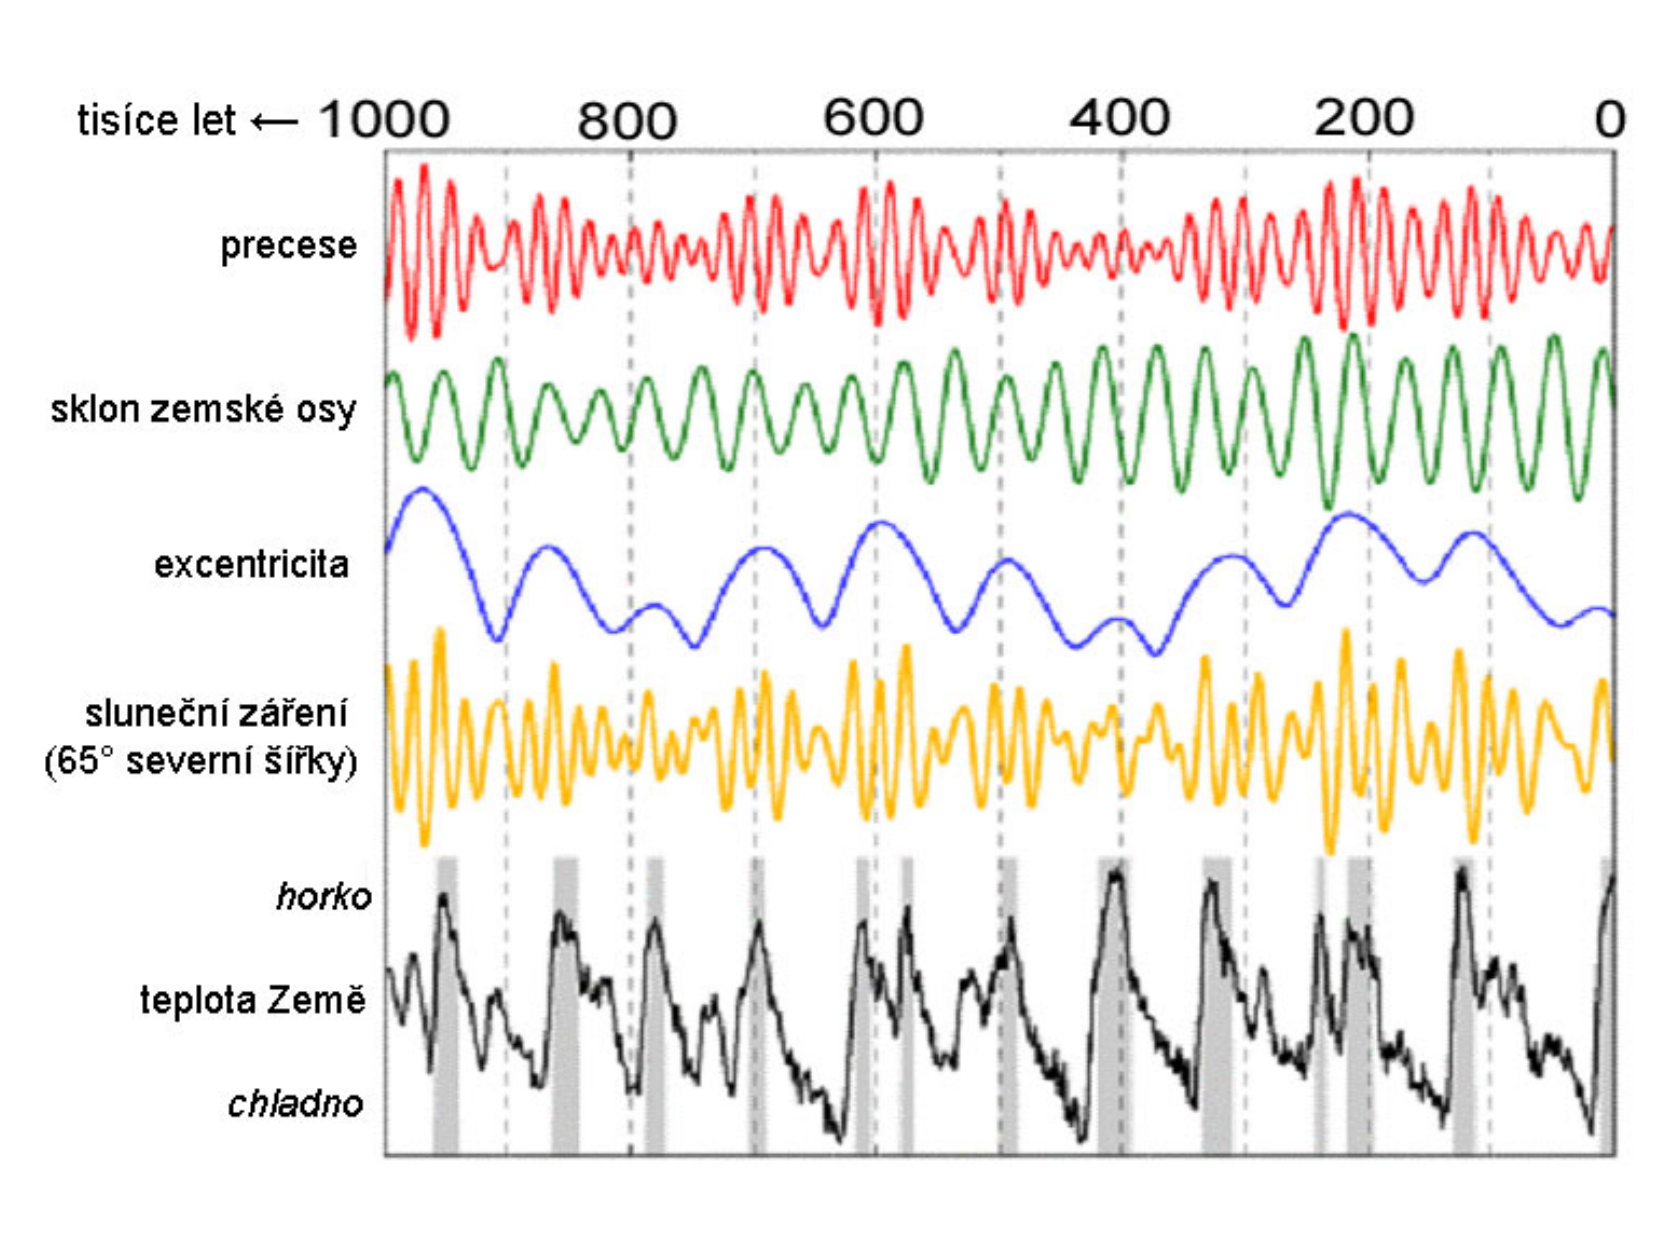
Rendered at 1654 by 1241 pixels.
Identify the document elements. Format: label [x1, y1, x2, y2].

picture [29, 88, 1636, 1167]
